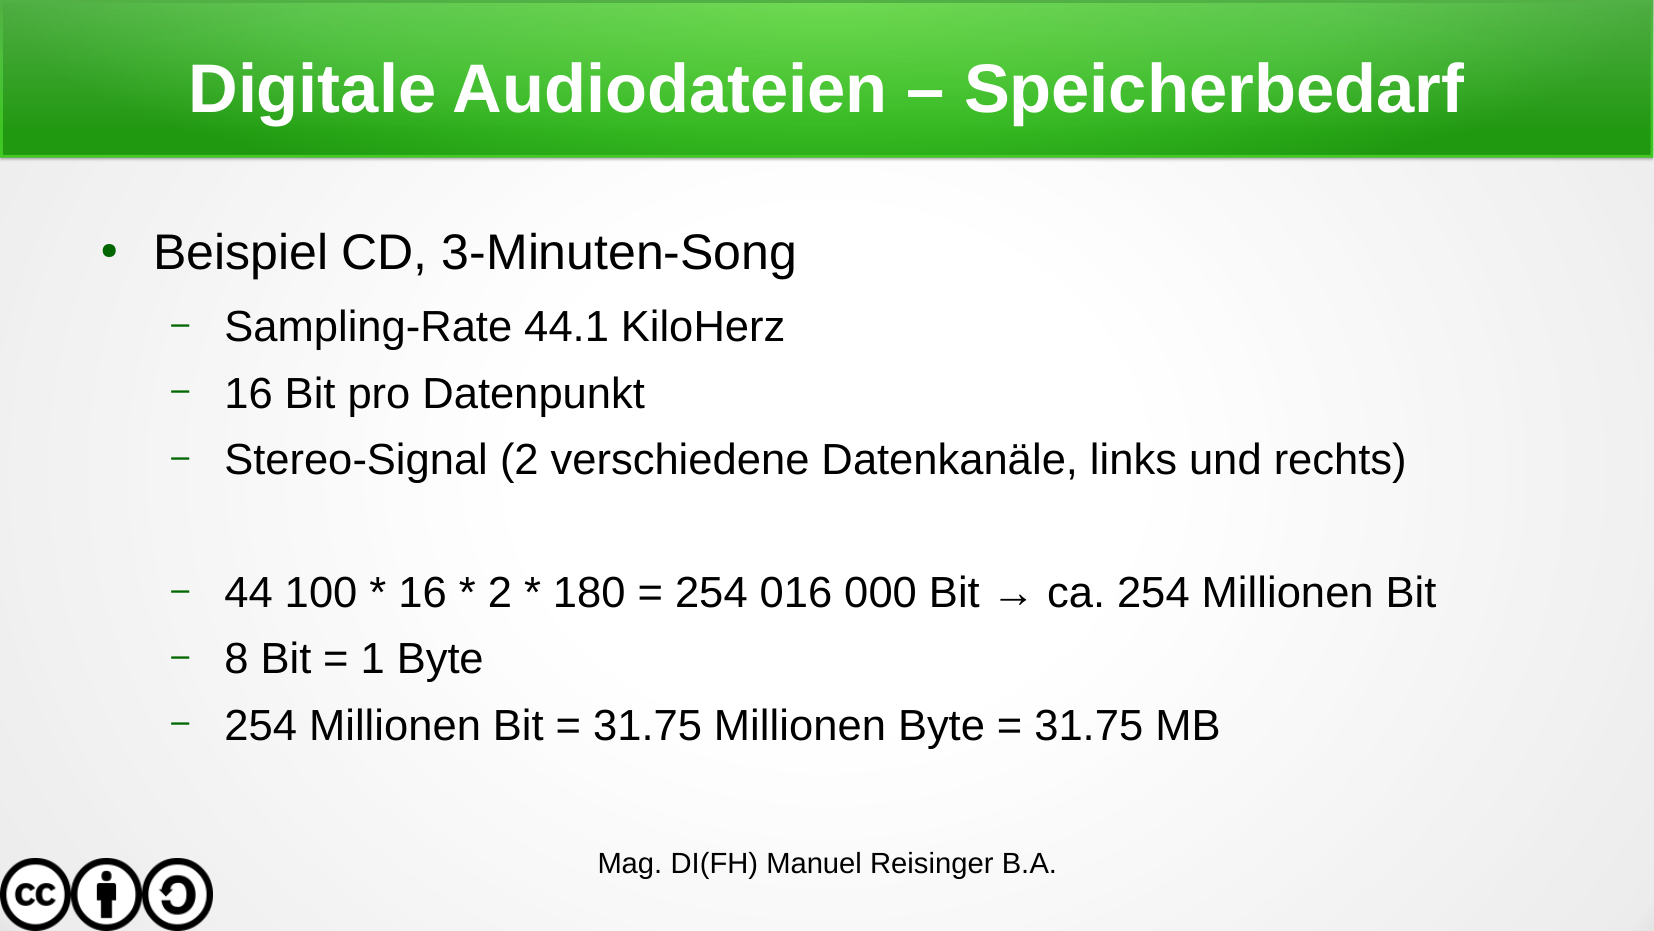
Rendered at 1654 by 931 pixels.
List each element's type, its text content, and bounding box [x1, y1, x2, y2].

picture [0, 858, 213, 931]
list Beispiel CD, 3-Minuten-Song Sampling-Rate 44.1 KiloHerz 16 Bit pro Datenpunkt Stereo-Signal (2 verschiedene Datenkanäle, links und rechts) 44 100 * 16 * 2 * 180 = 254 016 000 Bit → ca. 254 Millionen Bit 8 Bit = 1 Byte 254 Millionen Bit = 31.75 Millionen Byte = 31.75 MB [82, 224, 1571, 764]
title Digitale Audiodateien – Speicherbedarf [82, 35, 1571, 142]
